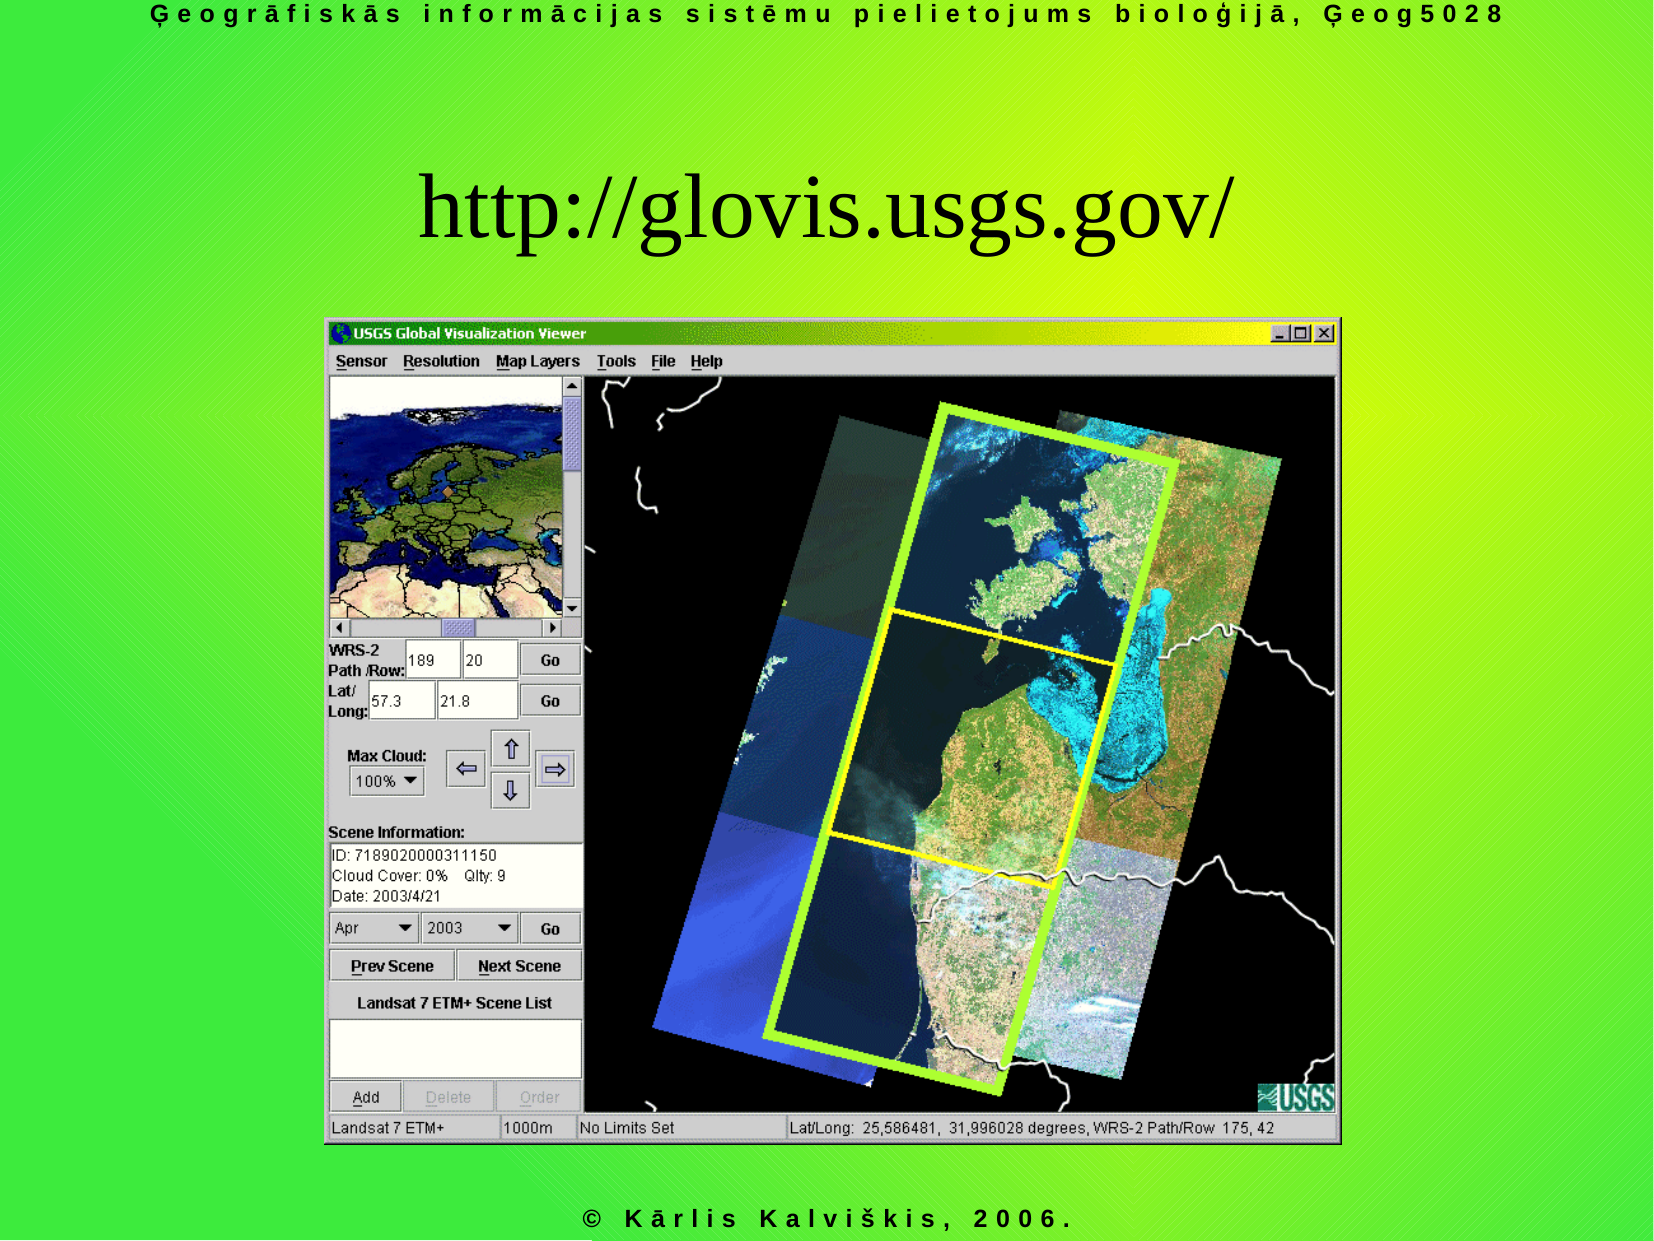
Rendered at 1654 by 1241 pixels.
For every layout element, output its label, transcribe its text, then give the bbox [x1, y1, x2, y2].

picture [324, 317, 1342, 1145]
title http://glovis.usgs.gov/ [121, 102, 1534, 311]
